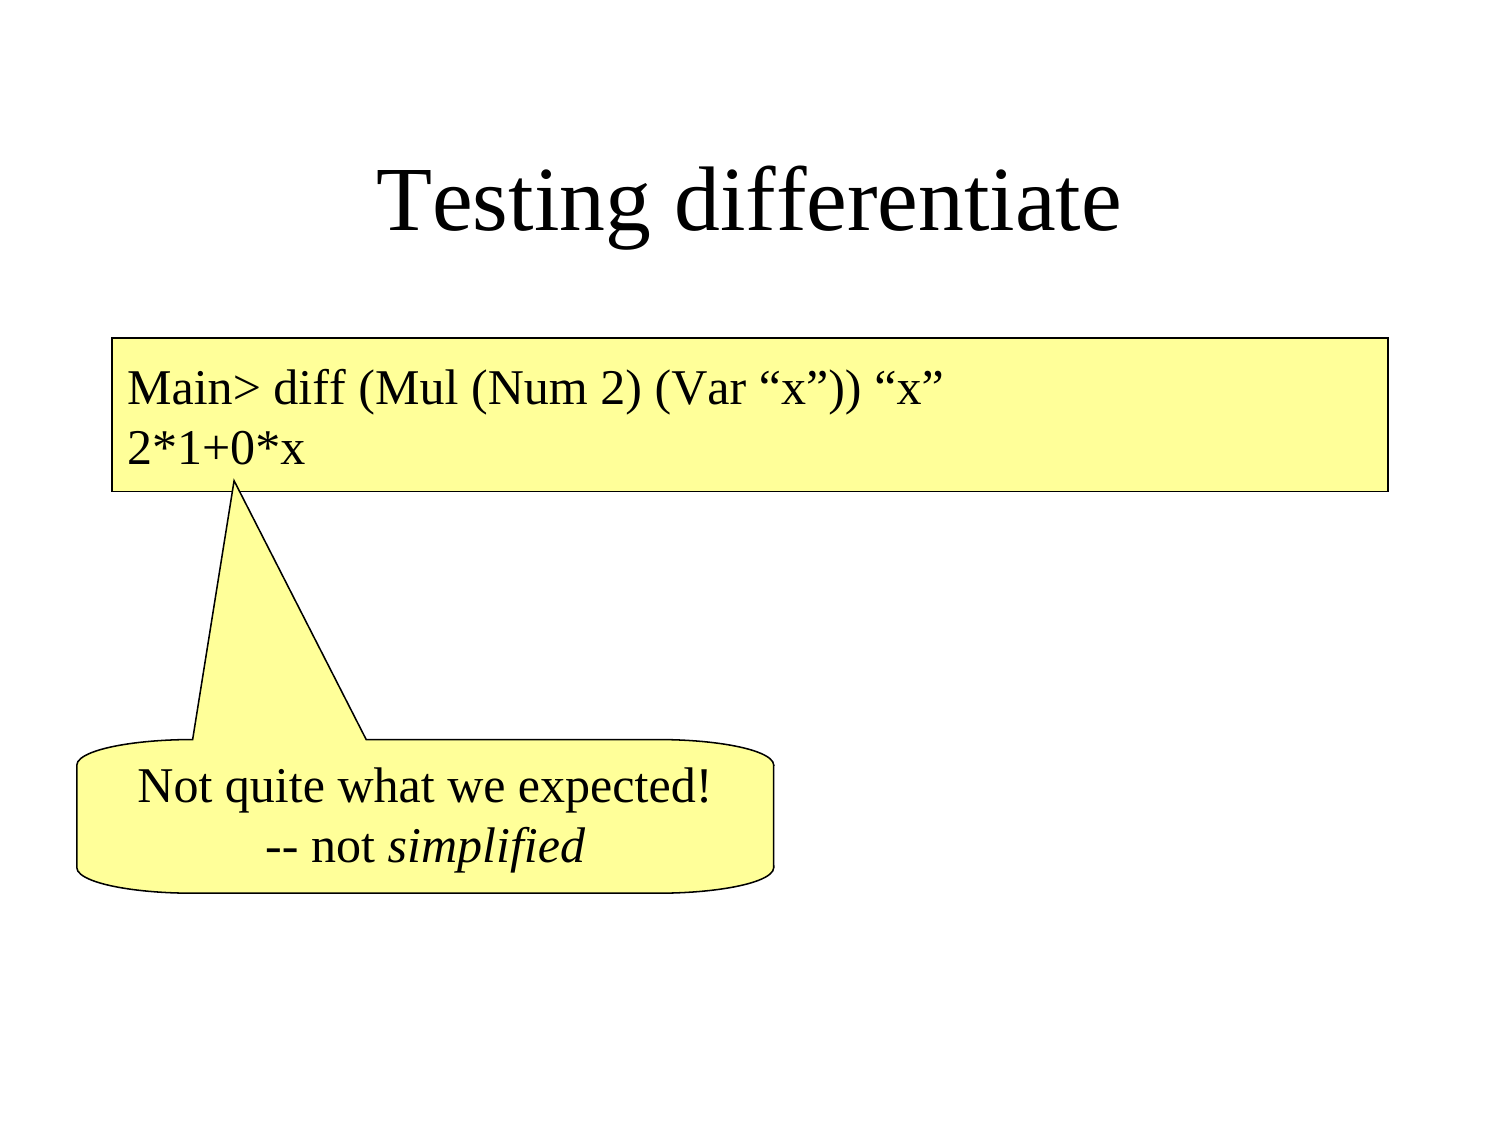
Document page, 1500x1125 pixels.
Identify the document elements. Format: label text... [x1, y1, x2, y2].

text_box Main> diff (Mul (Num 2) (Var “x”)) “x” 2*1+0*x [112, 338, 1388, 492]
text_box Not quite what we expected! -- not simplified [76, 480, 774, 894]
title Testing differentiate [112, 99, 1388, 288]
